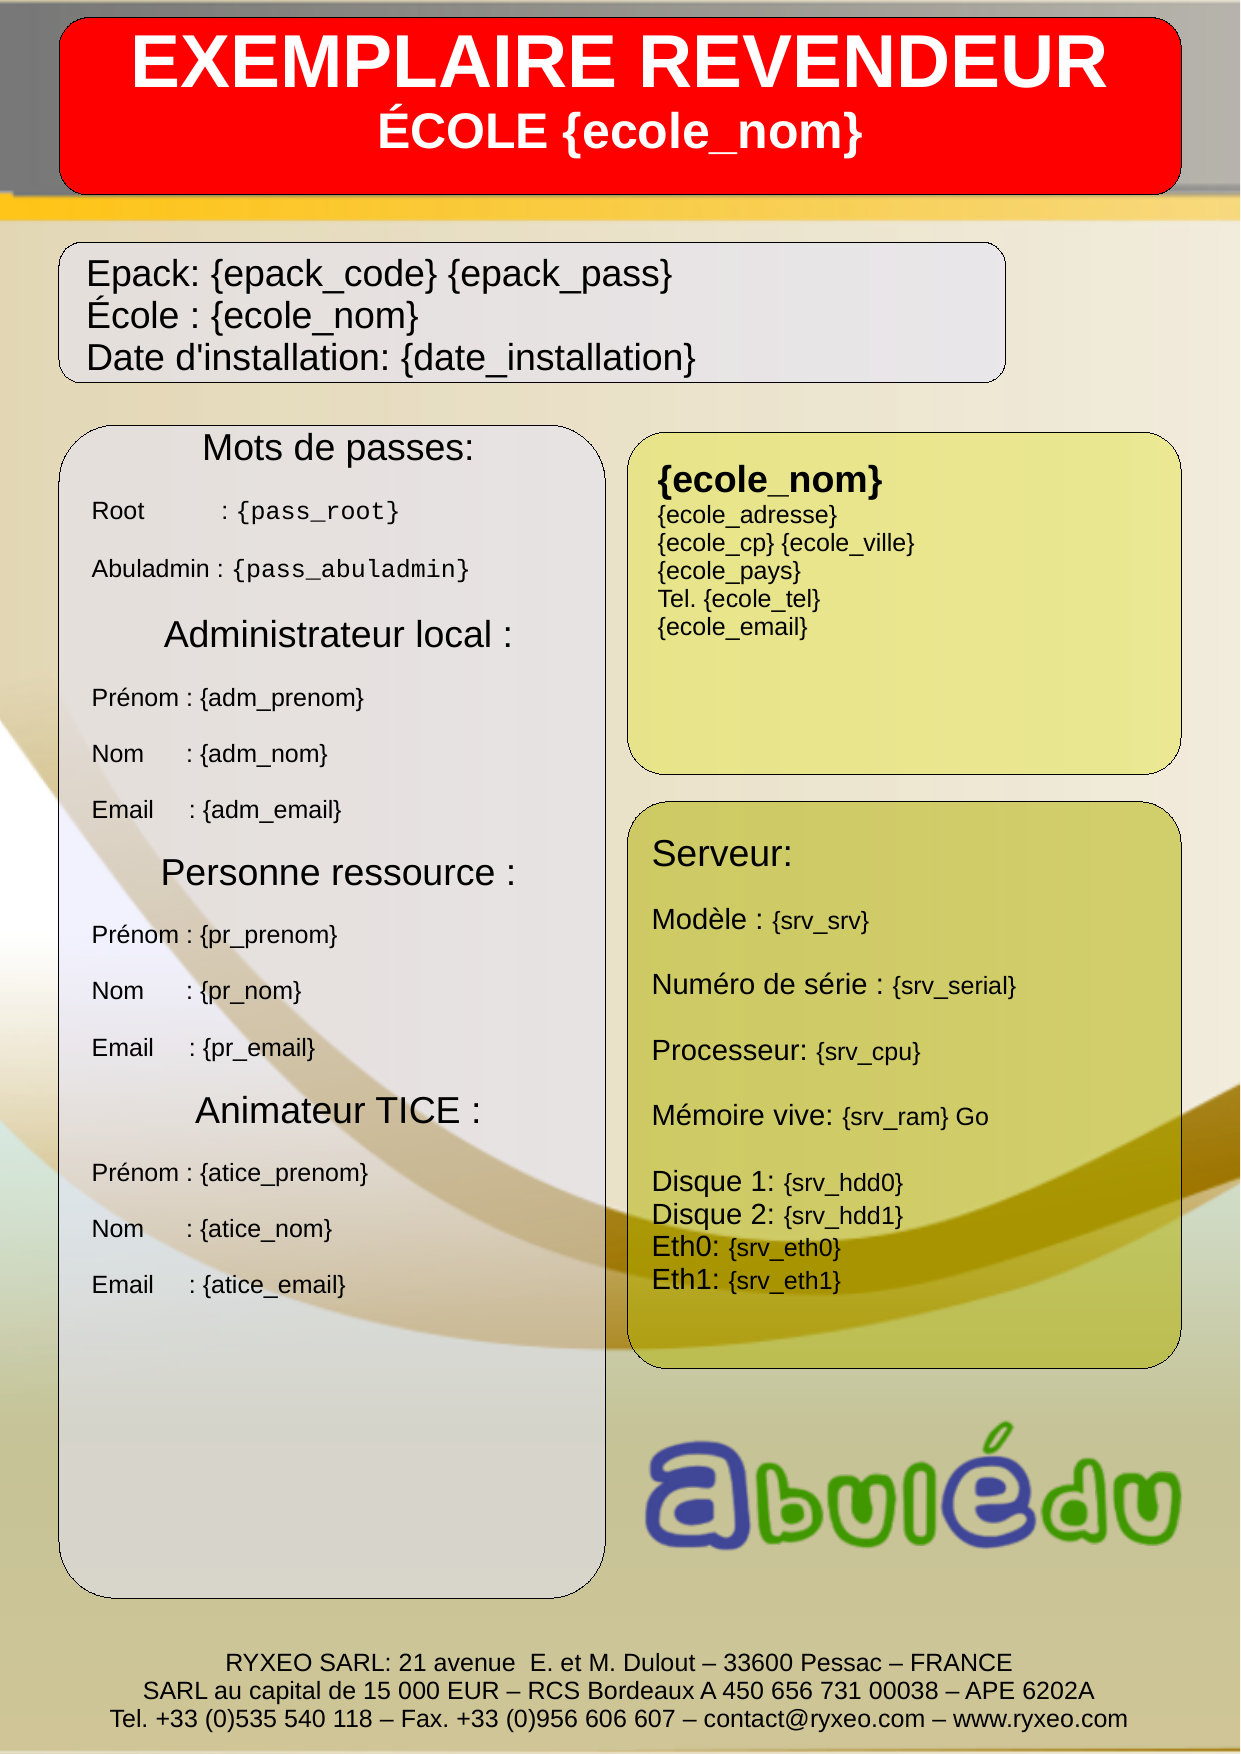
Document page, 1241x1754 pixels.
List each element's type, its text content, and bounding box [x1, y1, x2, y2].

text_box [58, 441, 606, 1599]
text_box [58, 242, 994, 380]
text_box RYXEO SARL: 21 avenue E. et M. Dulout – 33600 Pessac – FRANCE SARL au capital de 15 000 EUR – RCS Bordeaux A 450 656 731 00038 – APE 6202A Tel. +33 (0)535 540 118 – Fax. +33 (0)956 606 607 – contact@ryxeo.com – www.ryxeo.com [59, 1641, 1182, 1741]
text_box Serveur: Modèle : {srv_srv} Numéro de série : {srv_serial} Processeur: {srv_cpu} Mémoire vive: {srv_ram} Go Disque 1: {srv_hdd0} Disque 2: {srv_hdd1} Eth0: {srv_eth0} Eth1: {srv_eth1} [636, 825, 1156, 1304]
text_box [627, 801, 1182, 1369]
text_box Epack: {epack_code} {epack_pass} École : {ecole_nom} Date d'installation: {date_installation} [71, 245, 1017, 387]
text_box Mots de passes: Root : {pass_root} Abuladmin : {pass_abuladmin} Administrateur local : Prénom : {adm_prenom} Nom : {adm_nom} Email : {adm_email} Personne ressource : Prénom : {pr_prenom} Nom : {pr_nom} Email : {pr_email} Animateur TICE : Prénom : {atice_prenom} Nom : {atice_nom} Email : {atice_email} [76, 419, 601, 1307]
text_box [627, 432, 1182, 775]
text_box {ecole_nom} {ecole_adresse} {ecole_cp} {ecole_ville} {ecole_pays} Tel. {ecole_tel} {ecole_email} [642, 451, 1162, 649]
text_box EXEMPLAIRE REVENDEUR ÉCOLE {ecole_nom} [59, 11, 1182, 195]
picture [0, 0, 1241, 1754]
